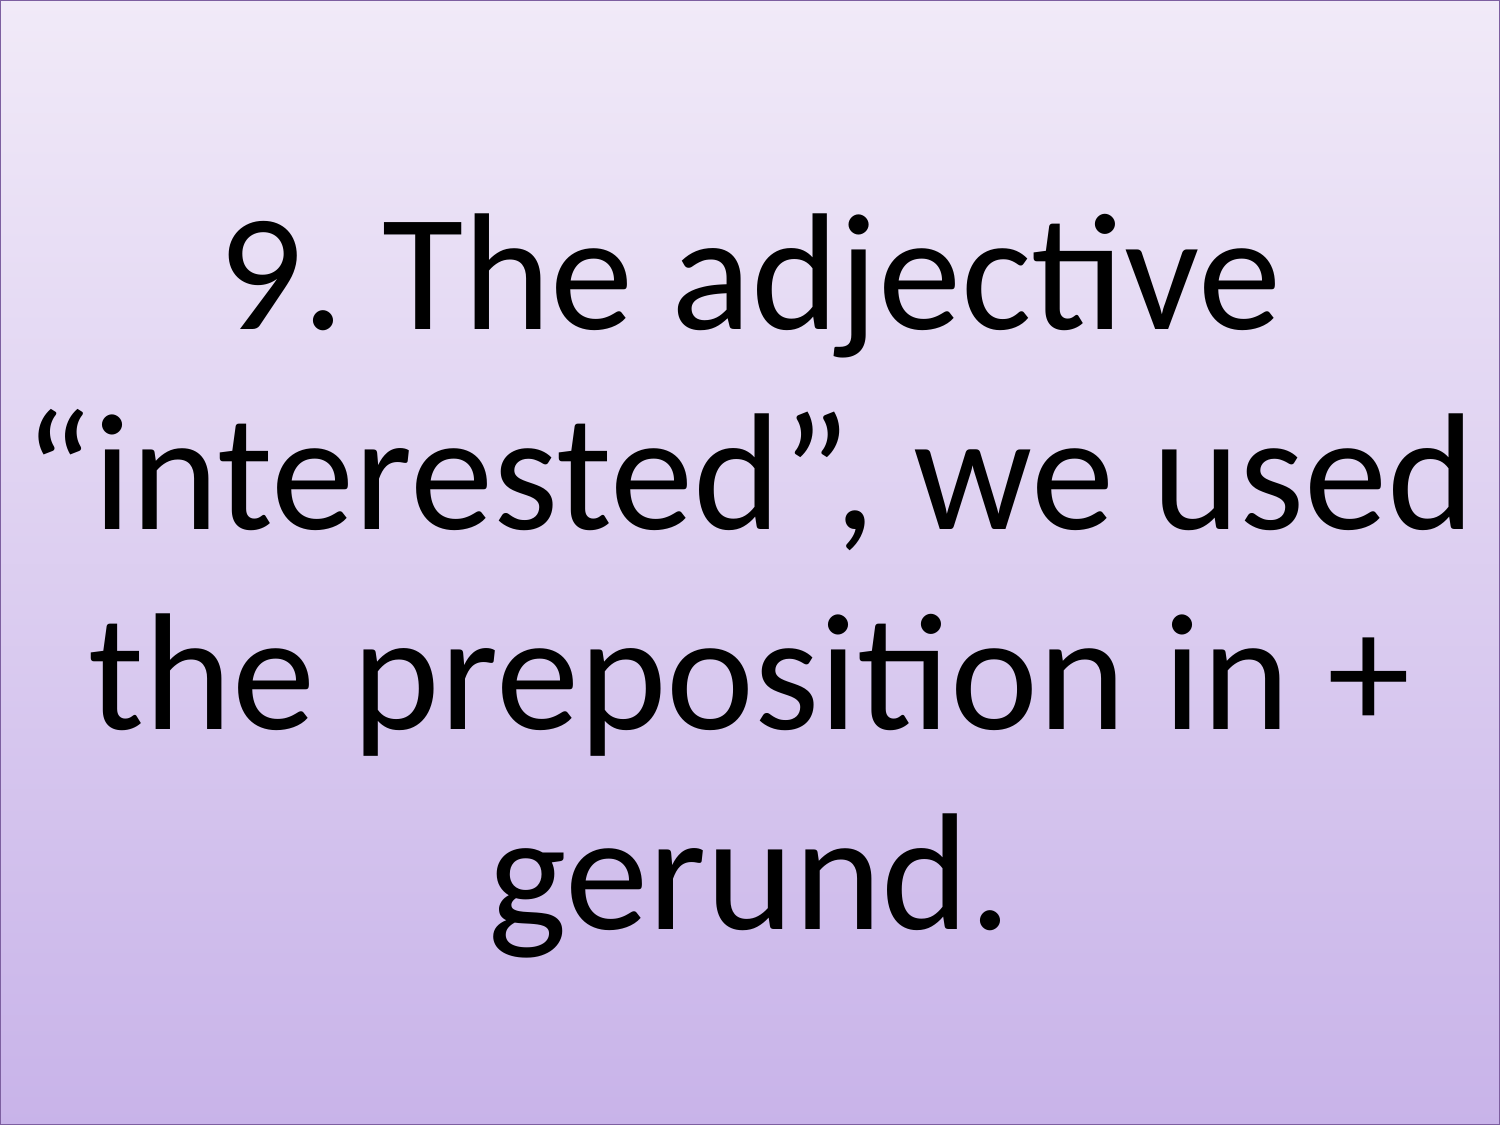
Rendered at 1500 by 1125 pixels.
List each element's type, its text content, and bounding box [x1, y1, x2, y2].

title 9. The adjective “interested”, we used the preposition in + gerund. [0, 0, 1500, 1125]
